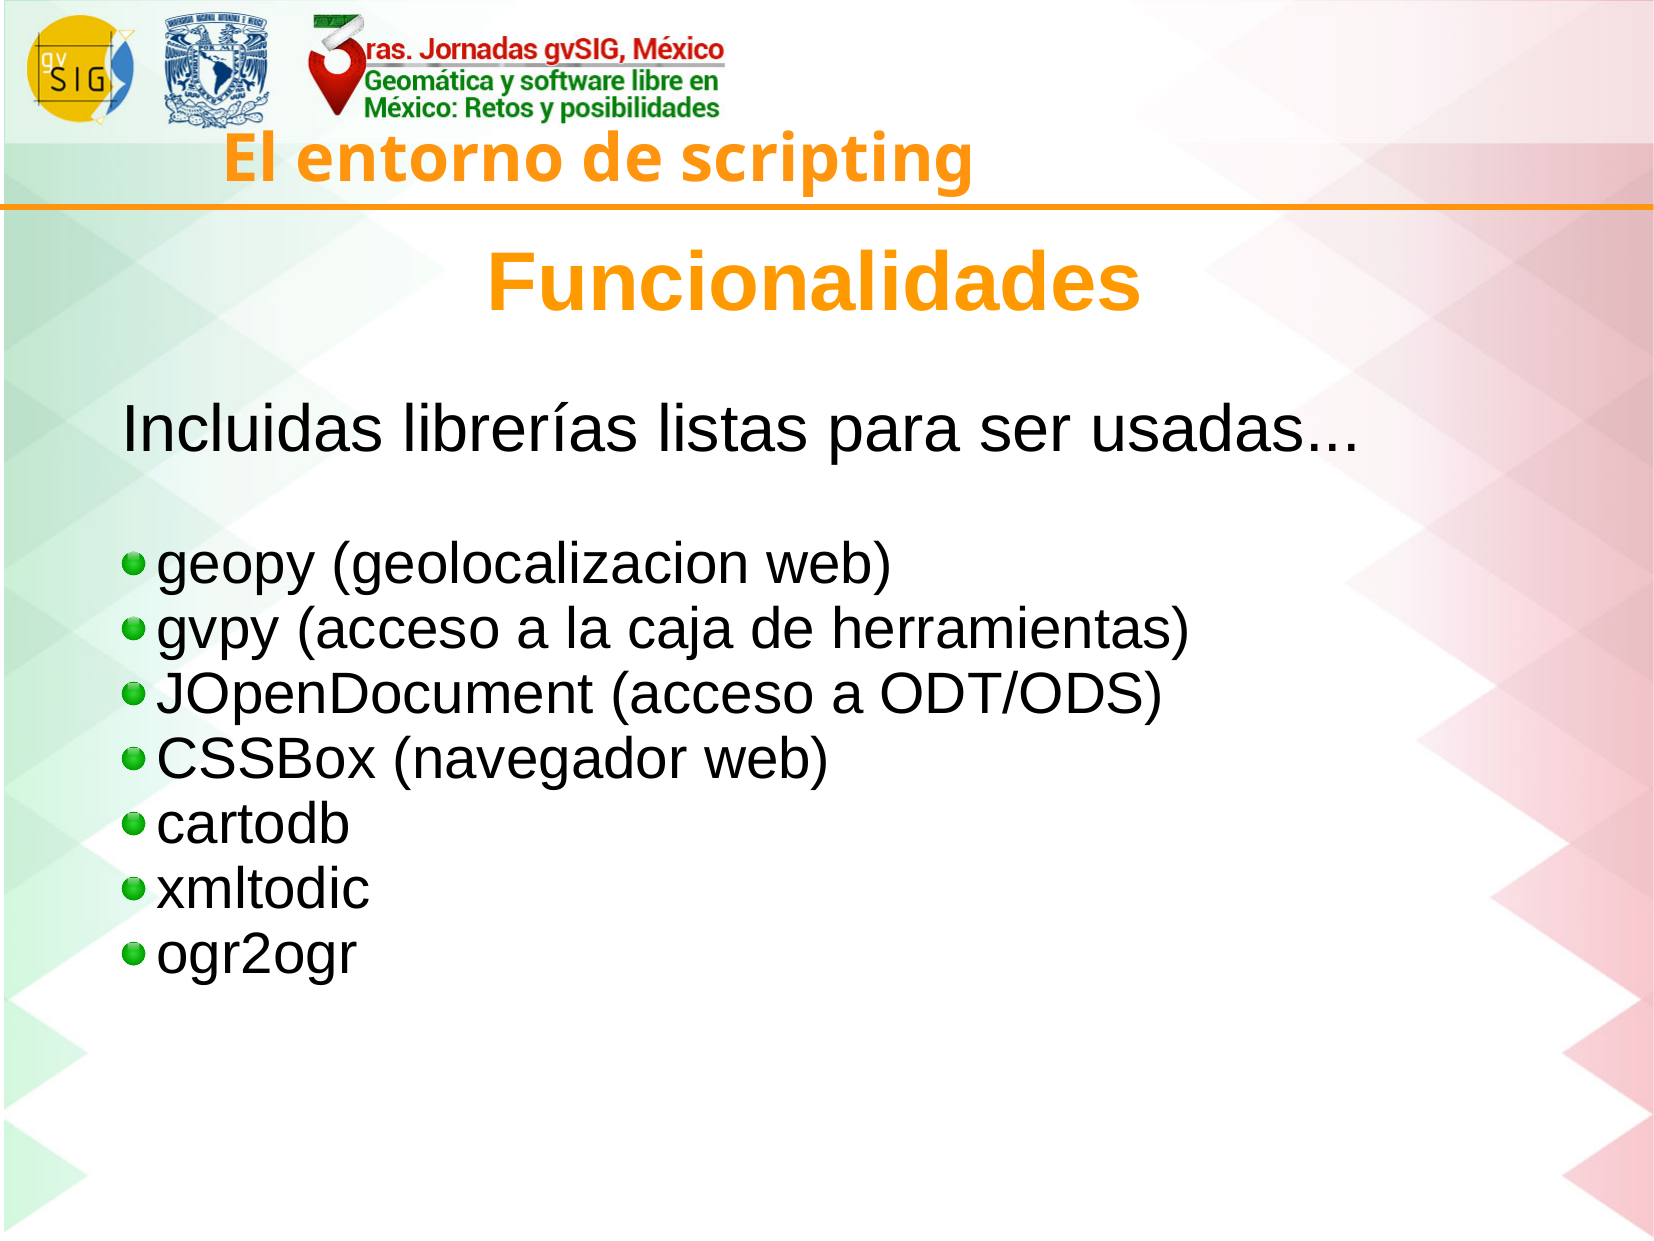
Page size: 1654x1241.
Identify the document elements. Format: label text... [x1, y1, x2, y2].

picture [4, 210, 1654, 1240]
title El entorno de scripting [0, 0, 1654, 207]
text_box Funcionalidades [23, 228, 1607, 337]
text_box Incluidas librerías listas para ser usadas... geopy (geolocalizacion web) gvpy (acceso a la caja de herramientas) JOpenDocument (acceso a ODT/ODS) CSSBox (navegador web) cartodb xmltodic ogr2ogr [106, 383, 1560, 1058]
